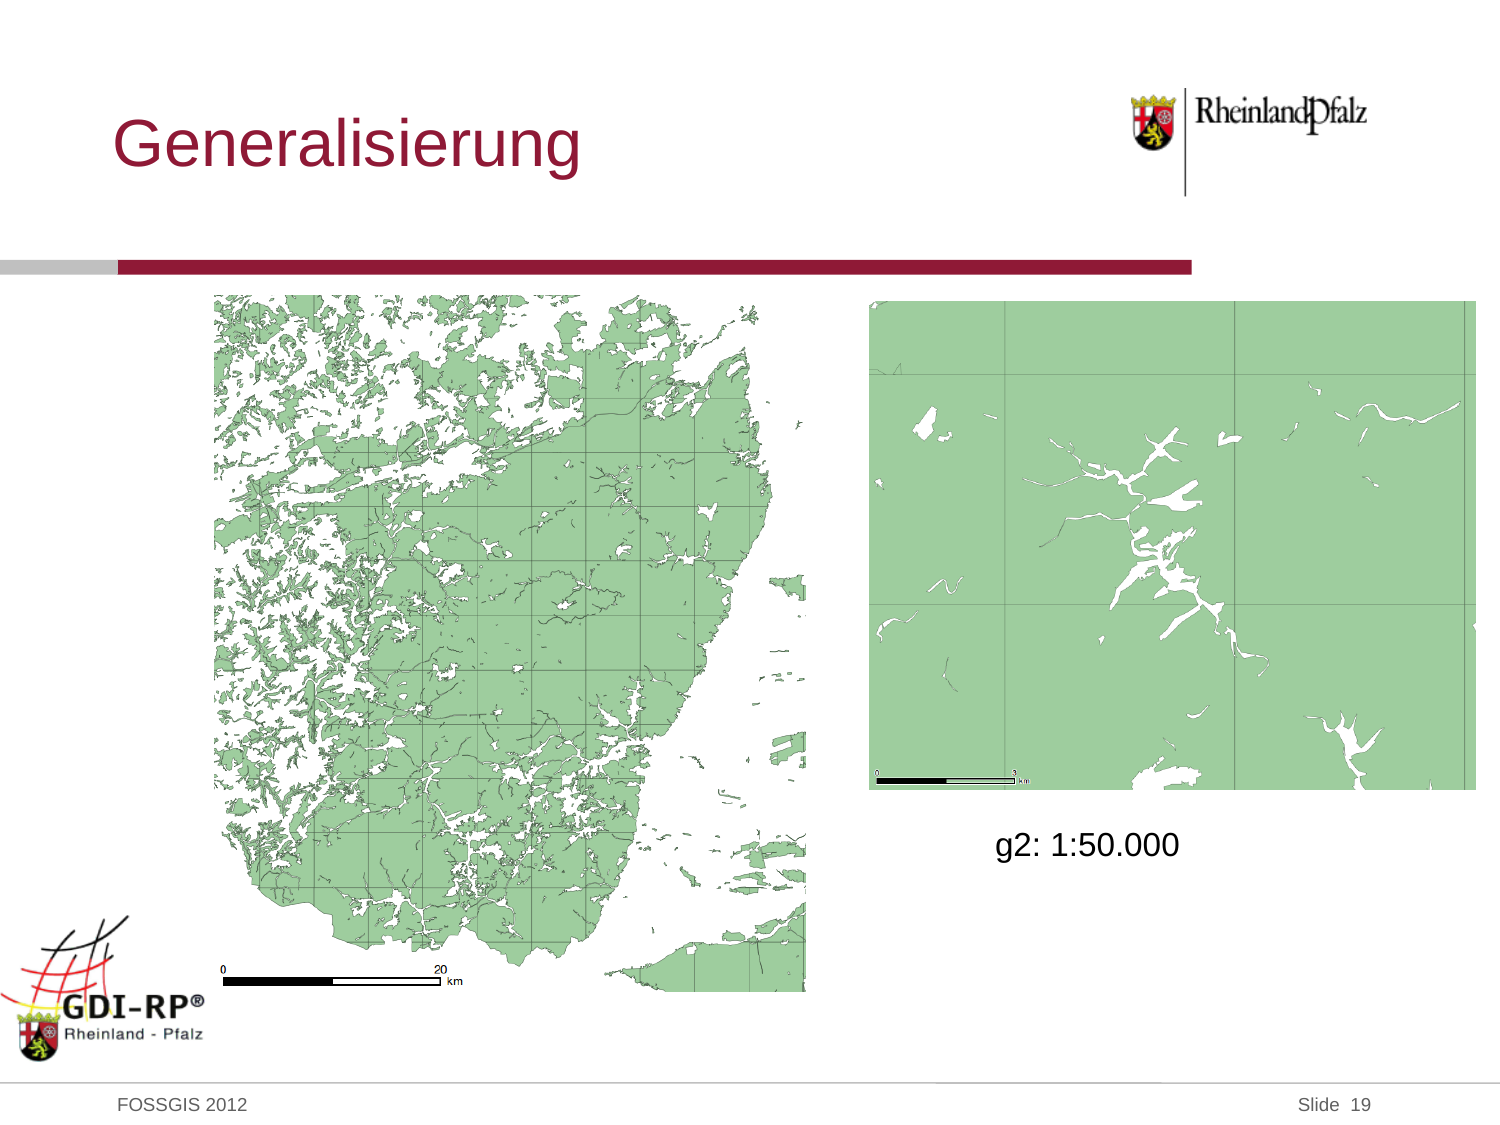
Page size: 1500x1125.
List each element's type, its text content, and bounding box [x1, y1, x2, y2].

picture [1131, 88, 1447, 198]
title Generalisierung [112, 63, 1071, 224]
picture [869, 301, 1476, 790]
text_box g2: 1:50.000 [980, 815, 1401, 871]
picture [214, 295, 806, 992]
picture [0, 915, 207, 1063]
